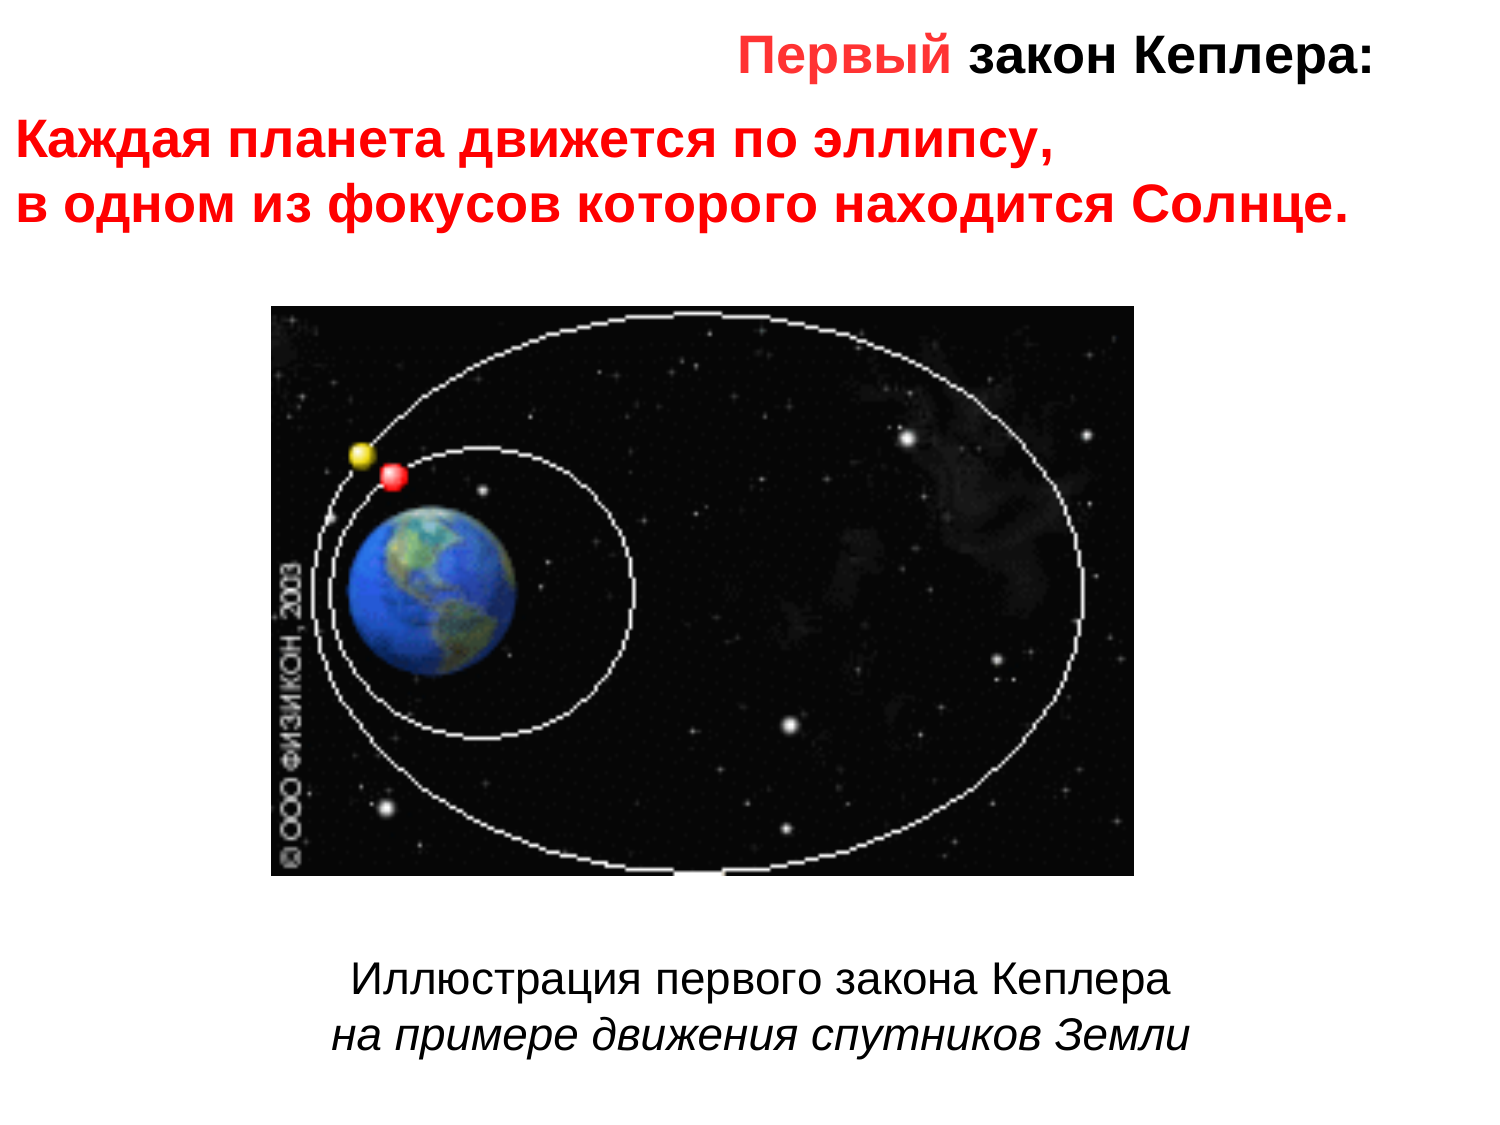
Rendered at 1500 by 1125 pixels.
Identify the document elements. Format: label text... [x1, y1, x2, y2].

text_box Каждая планета движется по эллипсу, в одном из фокусов которого находится Солнце. [0, 148, 1500, 232]
text_box Первый закон Кеплера: [614, 11, 1500, 93]
picture [271, 306, 1134, 876]
text_box Иллюстрация первого закона Кеплера на примере движения спутников Земли [301, 940, 1235, 1067]
